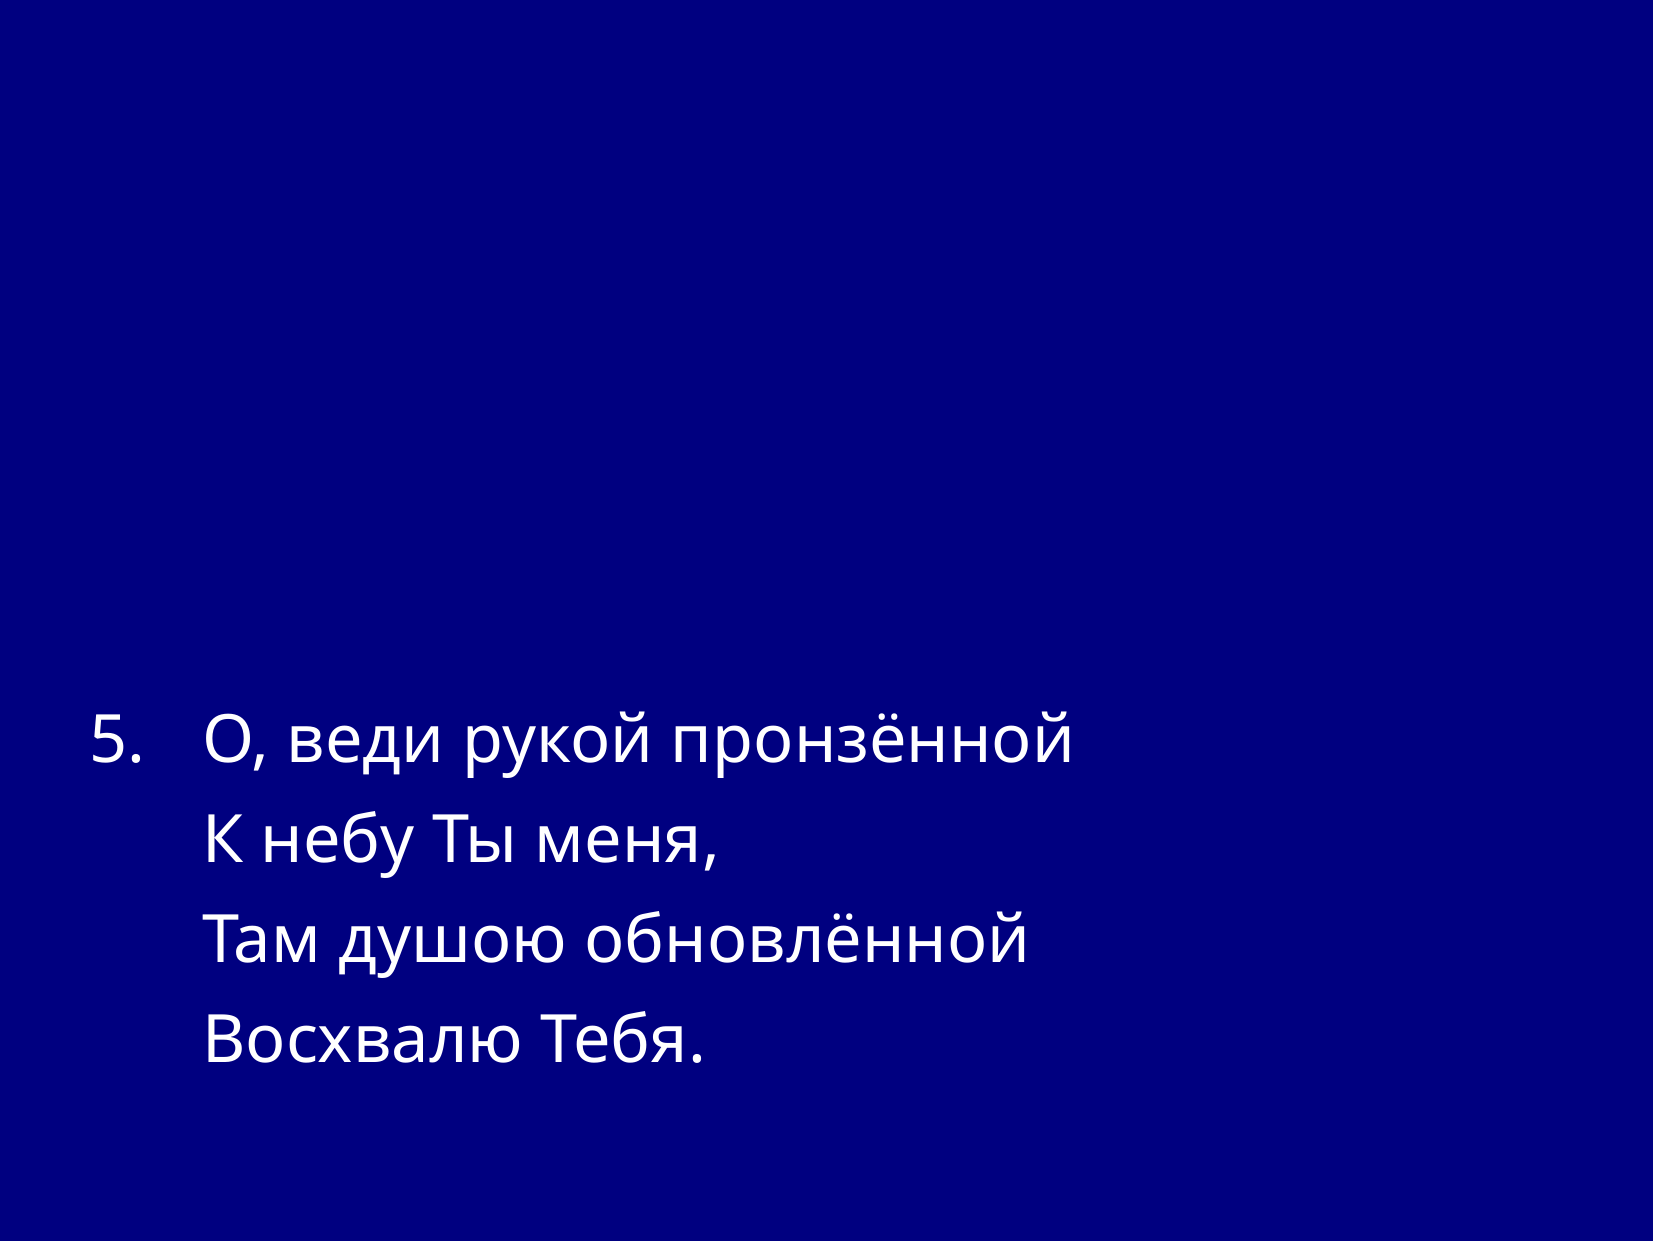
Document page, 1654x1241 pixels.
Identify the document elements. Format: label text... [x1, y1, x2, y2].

text_box 5. О, веди рукой пронзённой К небу Ты меня, Там душою обновлённой Восхвалю Тебя. [75, 675, 1576, 1163]
